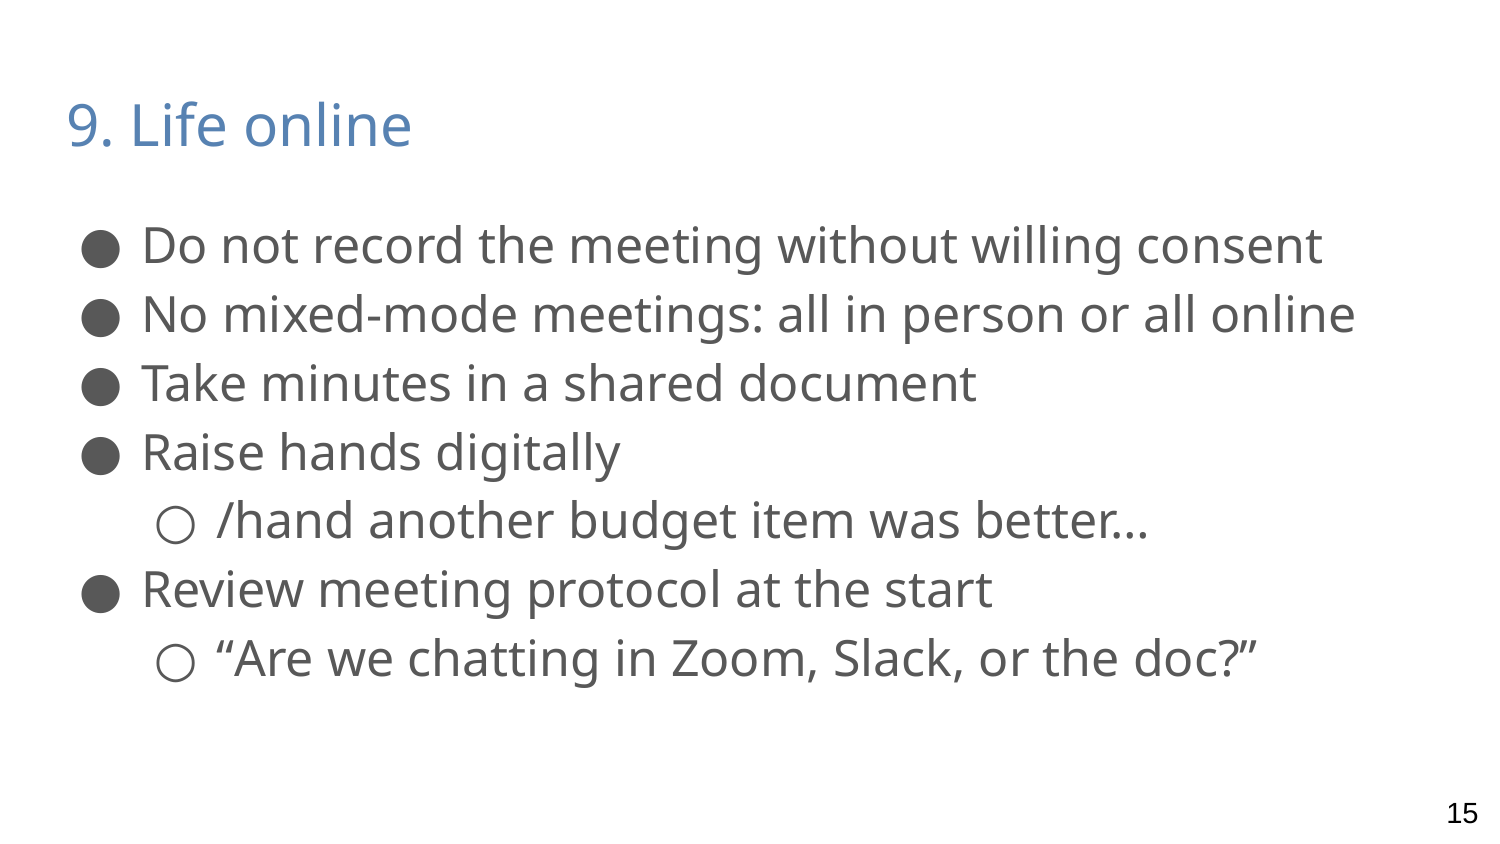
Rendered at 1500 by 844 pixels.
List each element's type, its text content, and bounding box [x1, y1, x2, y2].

list Do not record the meeting without willing consent No mixed-mode meetings: all in person or all online Take minutes in a shared document Raise hands digitally /hand another budget item was better… Review meeting protocol at the start “Are we chatting in Zoom, Slack, or the doc?” [51, 189, 1449, 750]
title 9. Life online [51, 72, 1449, 167]
slide_number <number> [1403, 779, 1494, 844]
